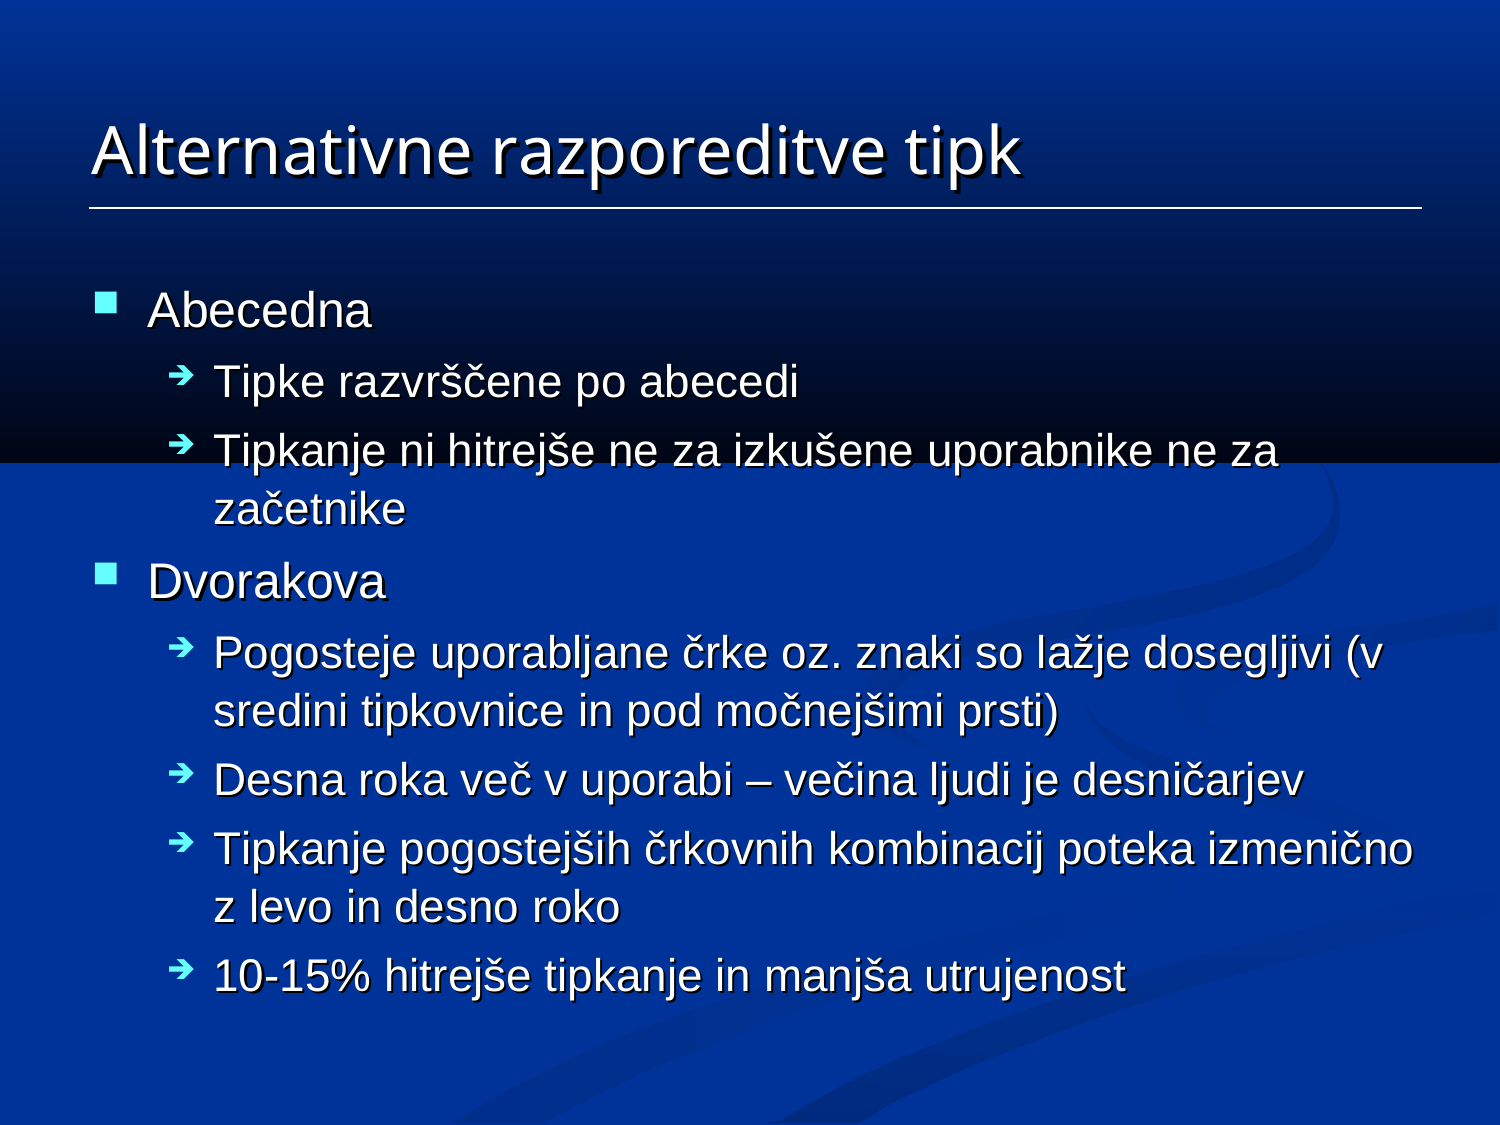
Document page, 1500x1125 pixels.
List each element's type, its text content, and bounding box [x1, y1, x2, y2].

list Abecedna Tipke razvrščene po abecedi Tipkanje ni hitrejše ne za izkušene uporabnike ne za začetnike Dvorakova Pogosteje uporabljane črke oz. znaki so lažje dosegljivi (v sredini tipkovnice in pod močnejšimi prsti) Desna roka več v uporabi – večina ljudi je desničarjev Tipkanje pogostejših črkovnih kombinacij poteka izmenično z levo in desno roko 10-15% hitrejše tipkanje in manjša utrujenost [76, 267, 1436, 1083]
text_box Alternativne razporeditve tipk [76, 54, 1352, 242]
